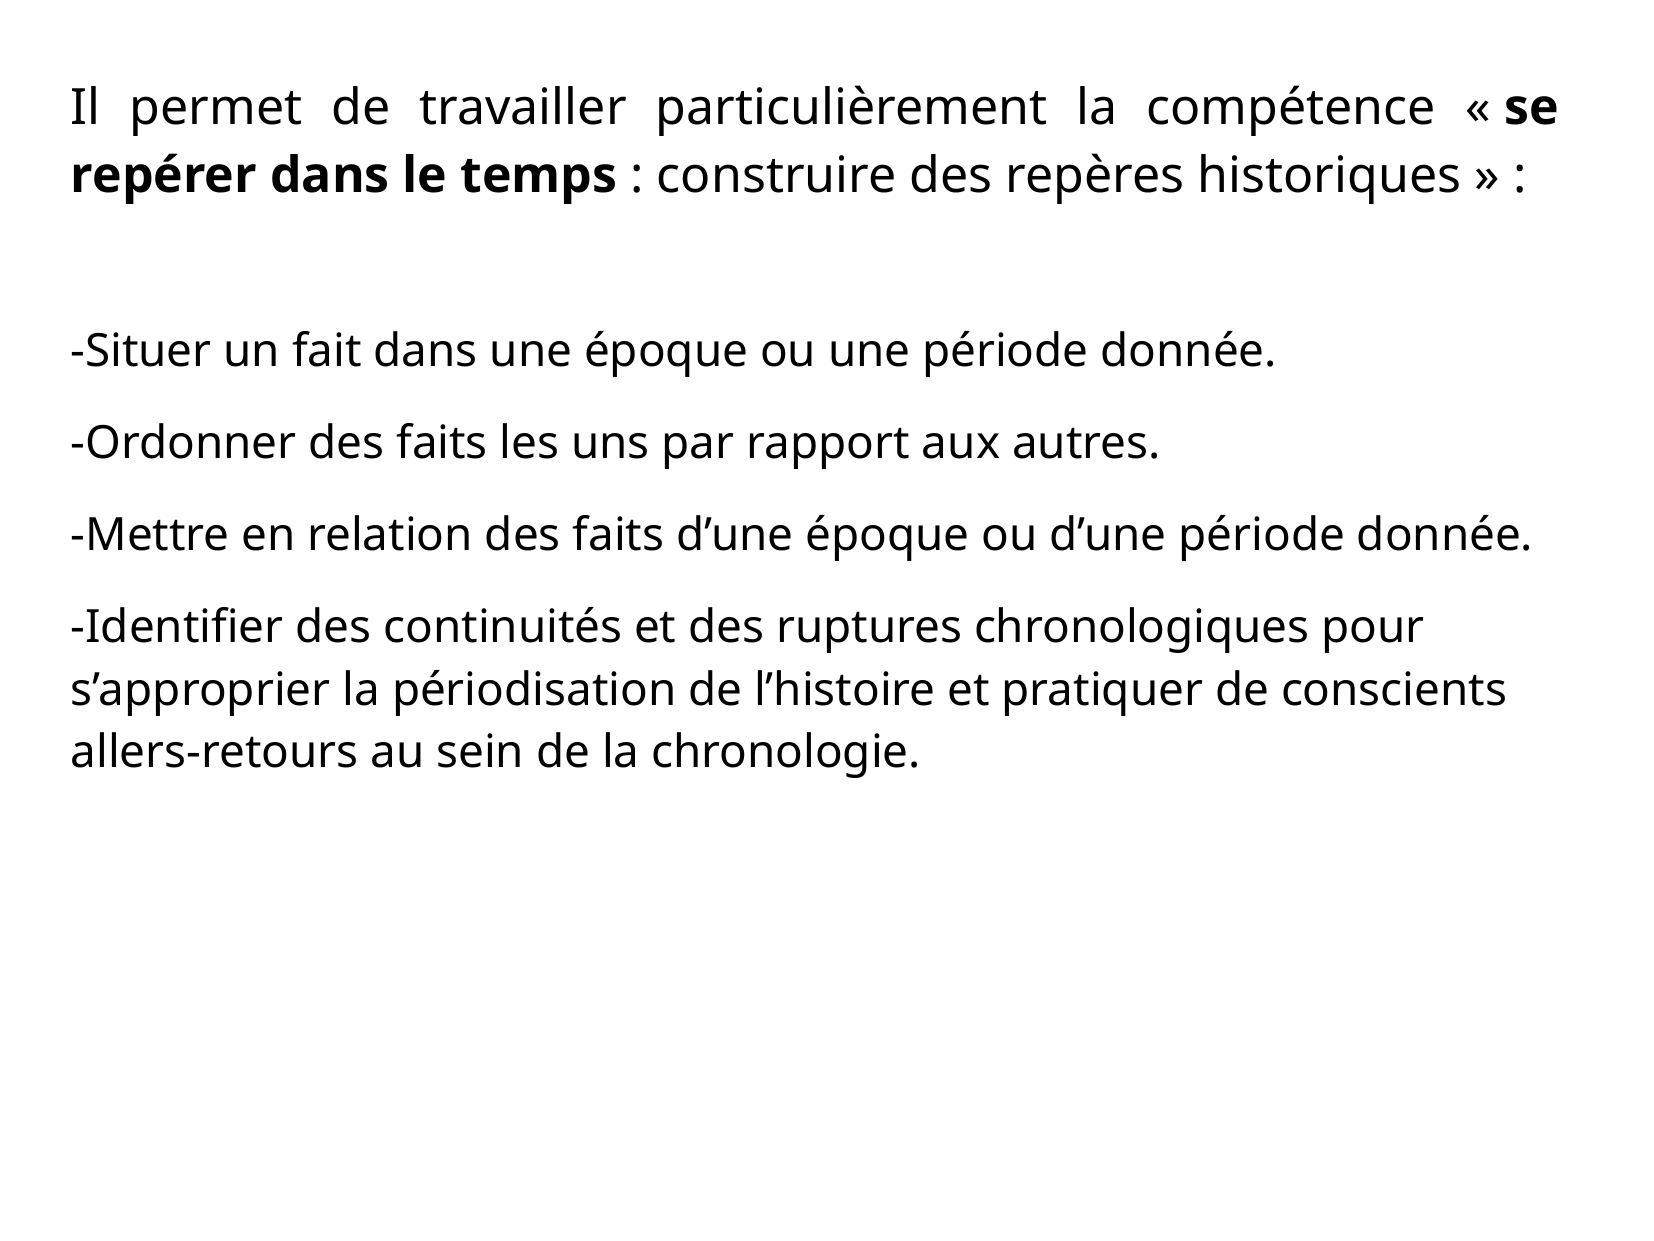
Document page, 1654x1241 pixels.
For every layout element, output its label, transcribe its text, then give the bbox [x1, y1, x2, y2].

list Il permet de travailler particulièrement la compétence « se repérer dans le temps : construire des repères historiques » : -Situer un fait dans une époque ou une période donnée. -Ordonner des faits les uns par rapport aux autres. -Mettre en relation des faits d’une époque ou d’une période donnée. -Identifier des continuités et des ruptures chronologiques pour s’approprier la périodisation de l’histoire et pratiquer de conscients allers-retours au sein de la chronologie. [70, 70, 1560, 945]
